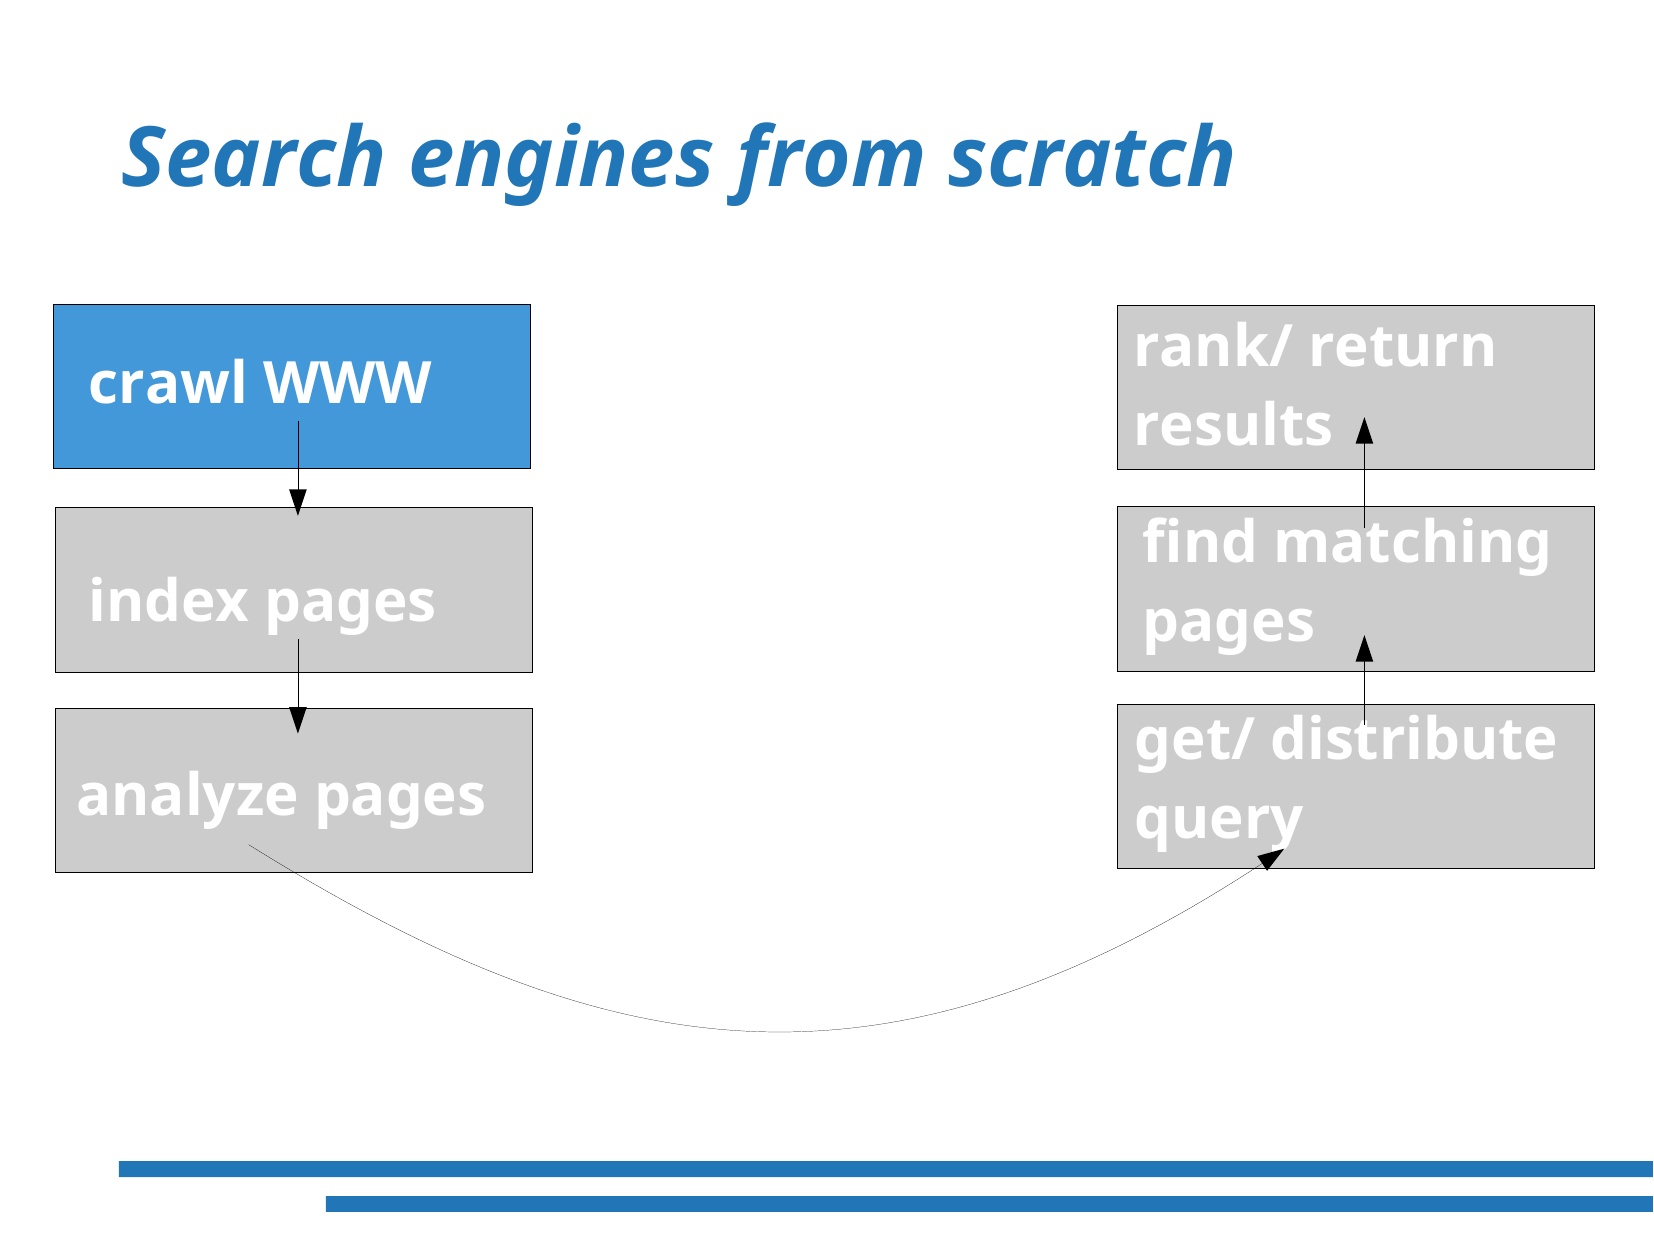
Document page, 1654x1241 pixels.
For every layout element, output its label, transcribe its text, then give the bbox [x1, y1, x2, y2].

title Search engines from scratch [121, 50, 1534, 258]
text_box [1537, 704, 1595, 869]
text_box [55, 507, 533, 673]
text_box get/ distribute query [1134, 696, 1537, 874]
text_box [1117, 506, 1143, 672]
text_box [1526, 537, 1539, 556]
text_box find matching pages [1143, 500, 1526, 677]
text_box rank/ return results [1133, 304, 1458, 481]
text_box index pages [88, 559, 426, 648]
text_box analyze pages [76, 752, 473, 842]
text_box [1526, 506, 1595, 672]
text_box [53, 304, 531, 469]
text_box [1526, 558, 1539, 570]
text_box [1537, 733, 1547, 739]
text_box crawl WWW [88, 341, 420, 430]
text_box [1458, 305, 1595, 470]
text_box [55, 708, 533, 873]
text_box [1117, 305, 1133, 470]
text_box [1117, 704, 1134, 869]
